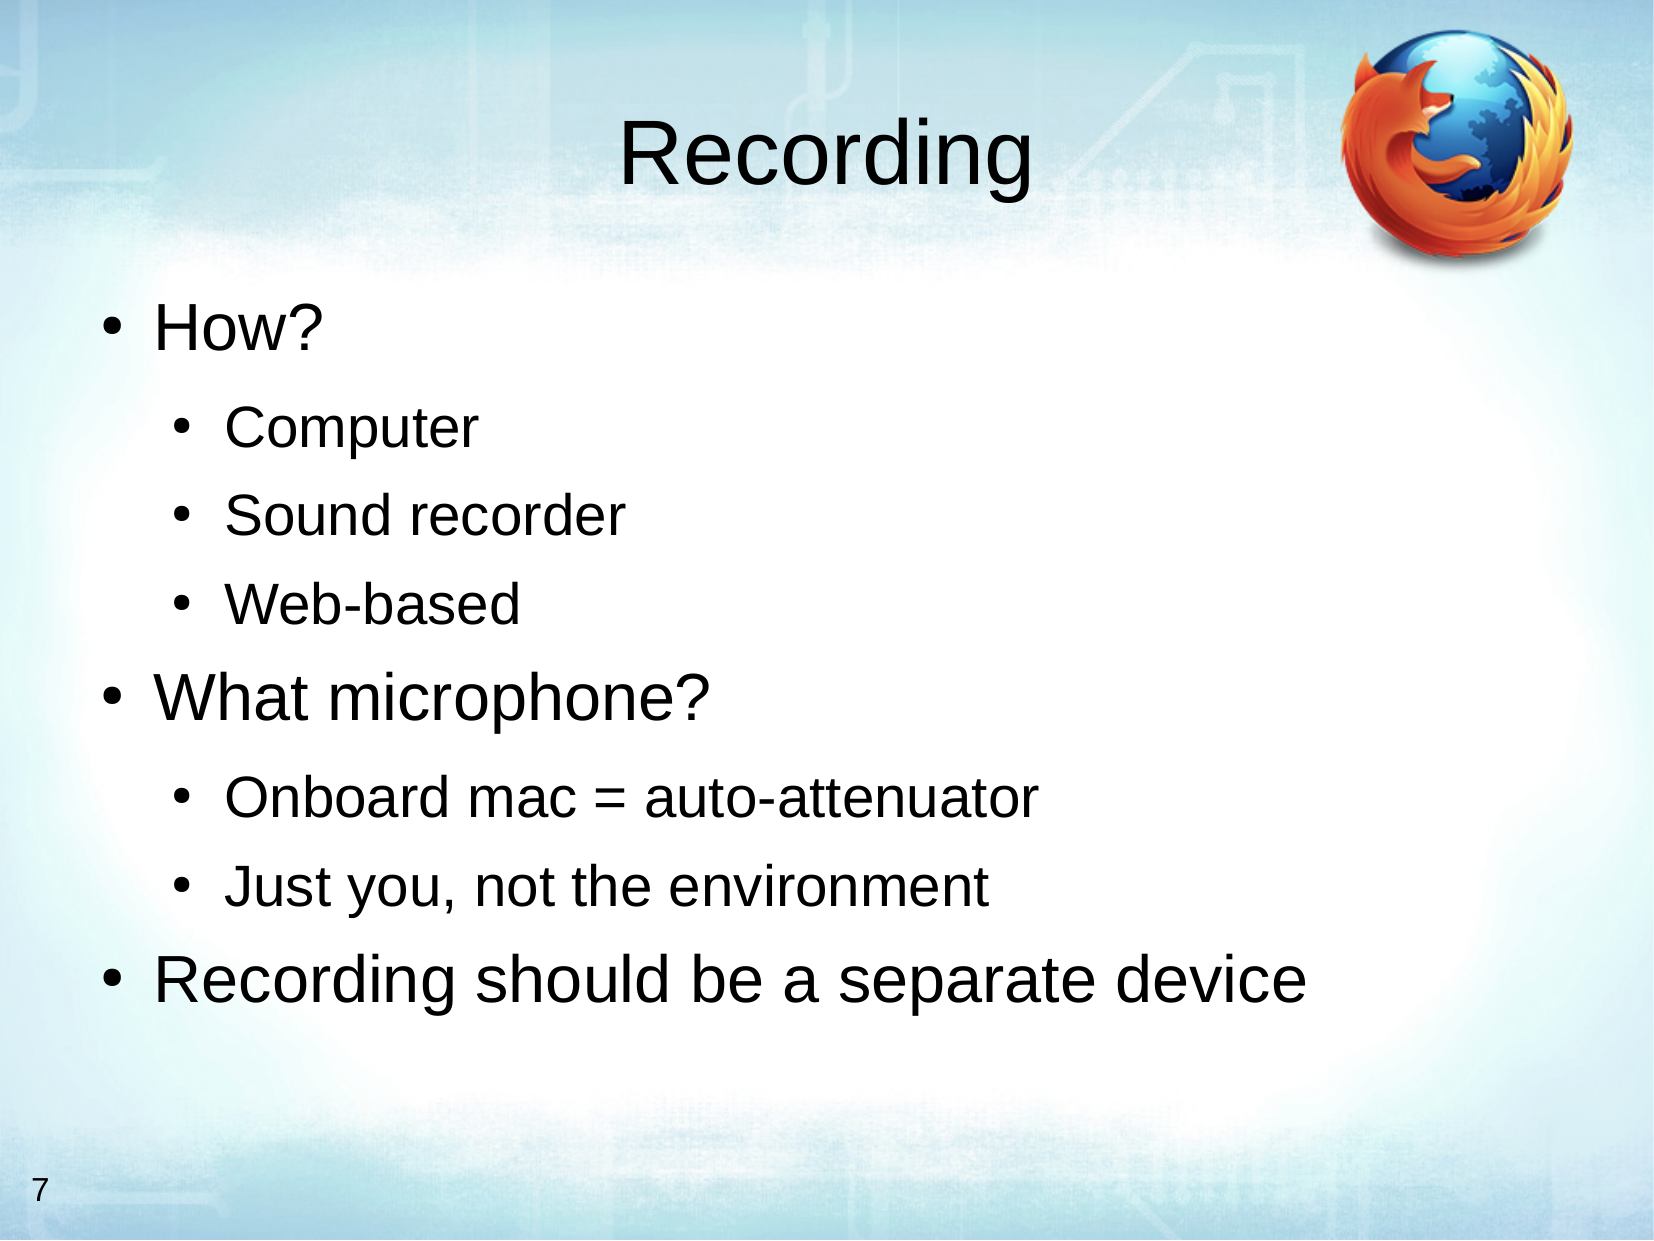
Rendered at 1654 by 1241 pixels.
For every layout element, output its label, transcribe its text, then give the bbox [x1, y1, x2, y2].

picture [0, 0, 1654, 1240]
list How? Computer Sound recorder Web-based What microphone? Onboard mac = auto-attenuator Just you, not the environment Recording should be a separate device [82, 290, 1571, 1121]
title Recording [82, 49, 1571, 257]
